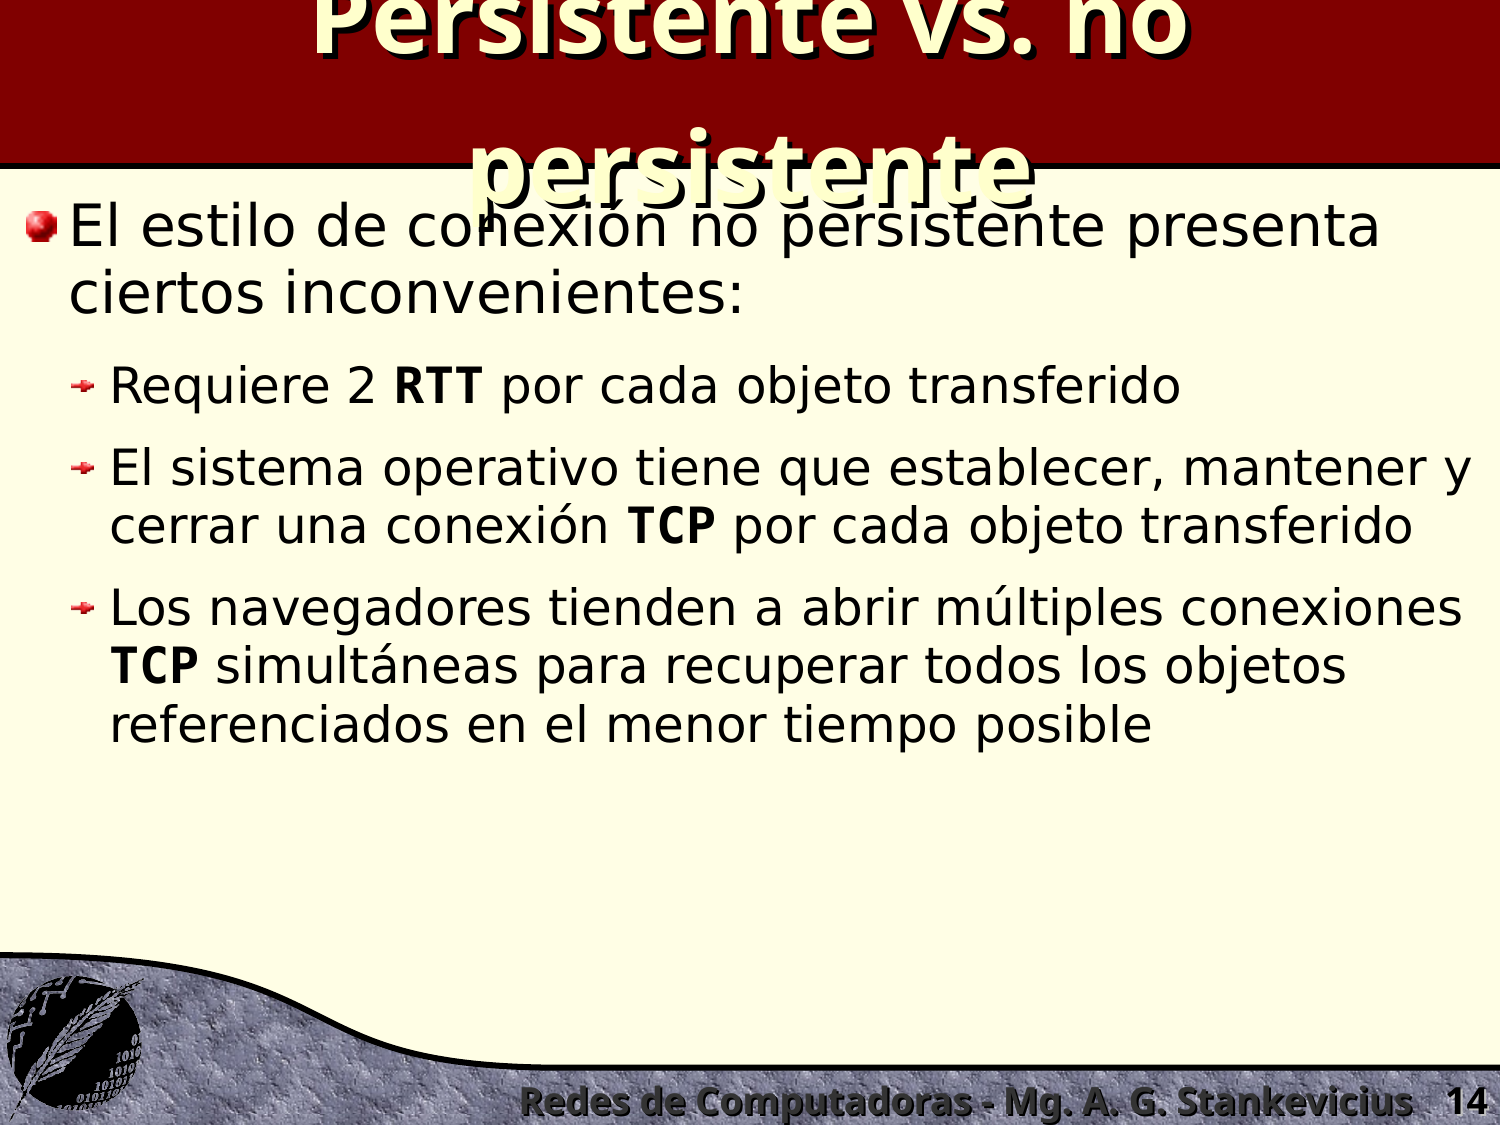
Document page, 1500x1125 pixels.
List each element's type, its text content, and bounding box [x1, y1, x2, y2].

picture [0, 959, 1500, 1125]
picture [1047, 1100, 1054, 1110]
picture [790, 1100, 795, 1110]
list El estilo de conexión no persistente presenta ciertos inconvenientes: Requiere 2 RTT por cada objeto transferido El sistema operativo tiene que establecer, mantener y cerrar una conexión TCP por cada objeto transferido Los navegadores tienden a abrir múltiples conexiones TCP simultáneas para recuperar todos los objetos referenciados en el menor tiempo posible [11, 192, 1486, 921]
title Persistente vs. no persistente [15, 5, 1485, 160]
